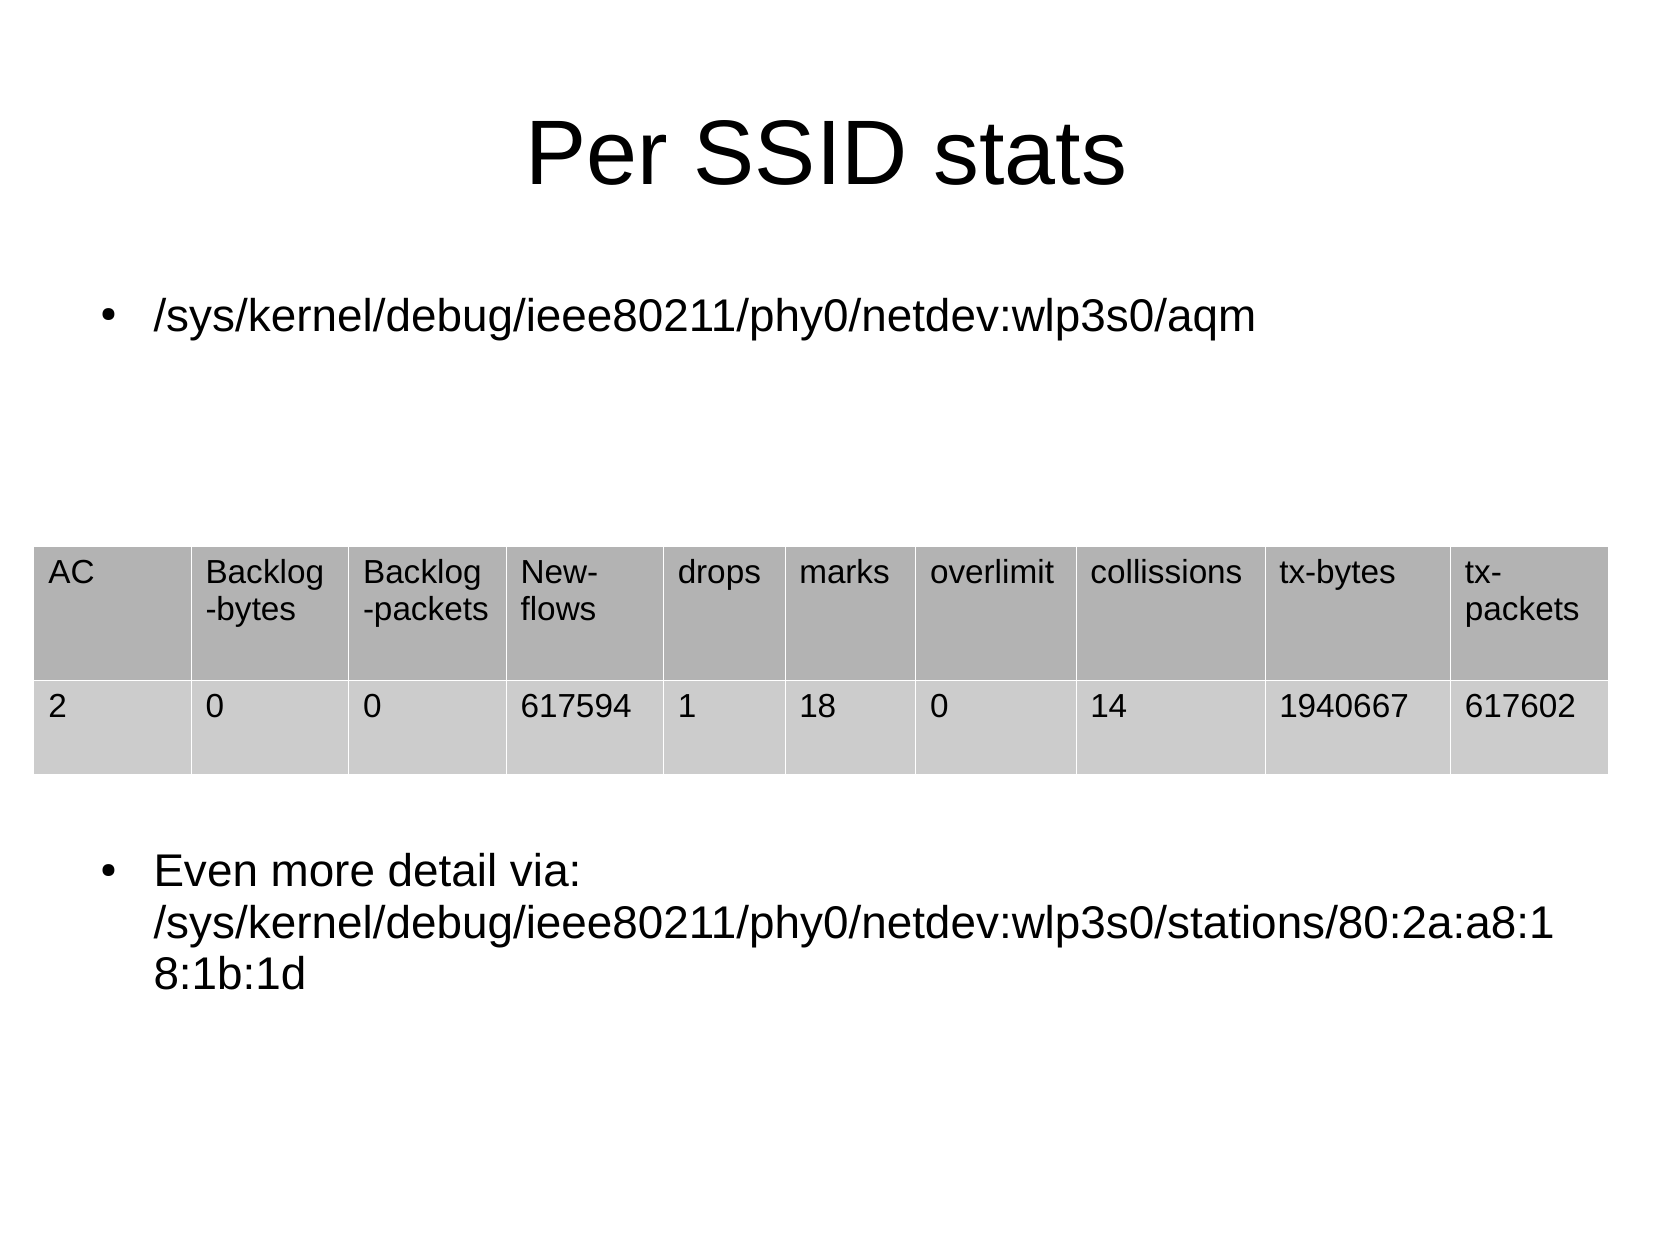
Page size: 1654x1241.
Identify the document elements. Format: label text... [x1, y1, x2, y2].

table_header overlimit [916, 547, 1076, 680]
table_cell 617594 [507, 681, 663, 774]
table_header collissions [1077, 547, 1265, 680]
title Per SSID stats [82, 49, 1571, 257]
table_cell 0 [916, 681, 1076, 774]
table_cell 2 [34, 681, 191, 774]
table_header AC [34, 547, 191, 680]
table_cell 0 [349, 681, 506, 774]
table_header marks [786, 547, 915, 680]
table_header drops [664, 547, 785, 680]
table_header tx-bytes [1266, 547, 1450, 680]
table_cell 1 [664, 681, 785, 774]
table_cell 617602 [1451, 681, 1608, 774]
table_cell 18 [786, 681, 915, 774]
list /sys/kernel/debug/ieee80211/phy0/netdev:wlp3s0/aqm Even more detail via: /sys/kernel/debug/ieee80211/phy0/netdev:wlp3s0/stations/80:2a:a8:18:1b:1d [82, 775, 1571, 1010]
table_cell 1940667 [1266, 681, 1450, 774]
table_header Backlog-packets [349, 547, 506, 680]
table_cell 14 [1077, 681, 1265, 774]
table_header Backlog-bytes [192, 547, 348, 680]
list /sys/kernel/debug/ieee80211/phy0/netdev:wlp3s0/aqm Even more detail via: /sys/kernel/debug/ieee80211/phy0/netdev:wlp3s0/stations/80:2a:a8:18:1b:1d [82, 290, 1571, 546]
table_header New-flows [507, 547, 663, 680]
table_header tx-packets [1451, 547, 1608, 680]
table_cell 0 [192, 681, 348, 774]
